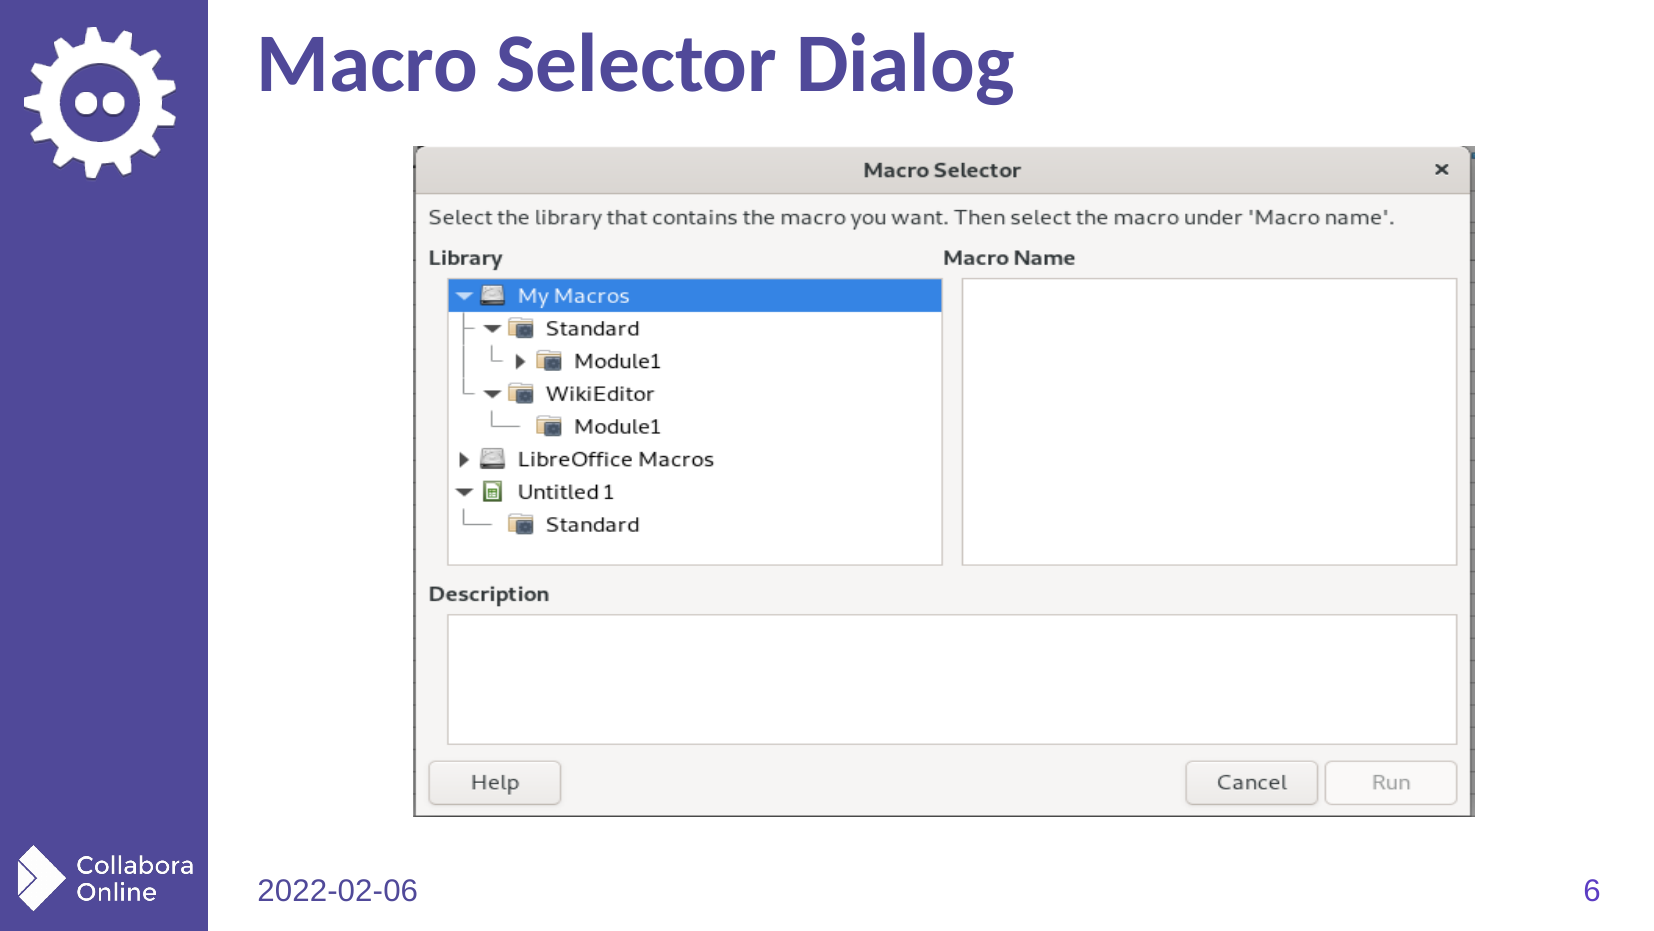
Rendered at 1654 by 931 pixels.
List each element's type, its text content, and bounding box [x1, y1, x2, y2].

title Macro Selector Dialog [256, 0, 1636, 165]
picture [24, 27, 181, 182]
picture [413, 146, 1475, 817]
picture [13, 840, 197, 916]
